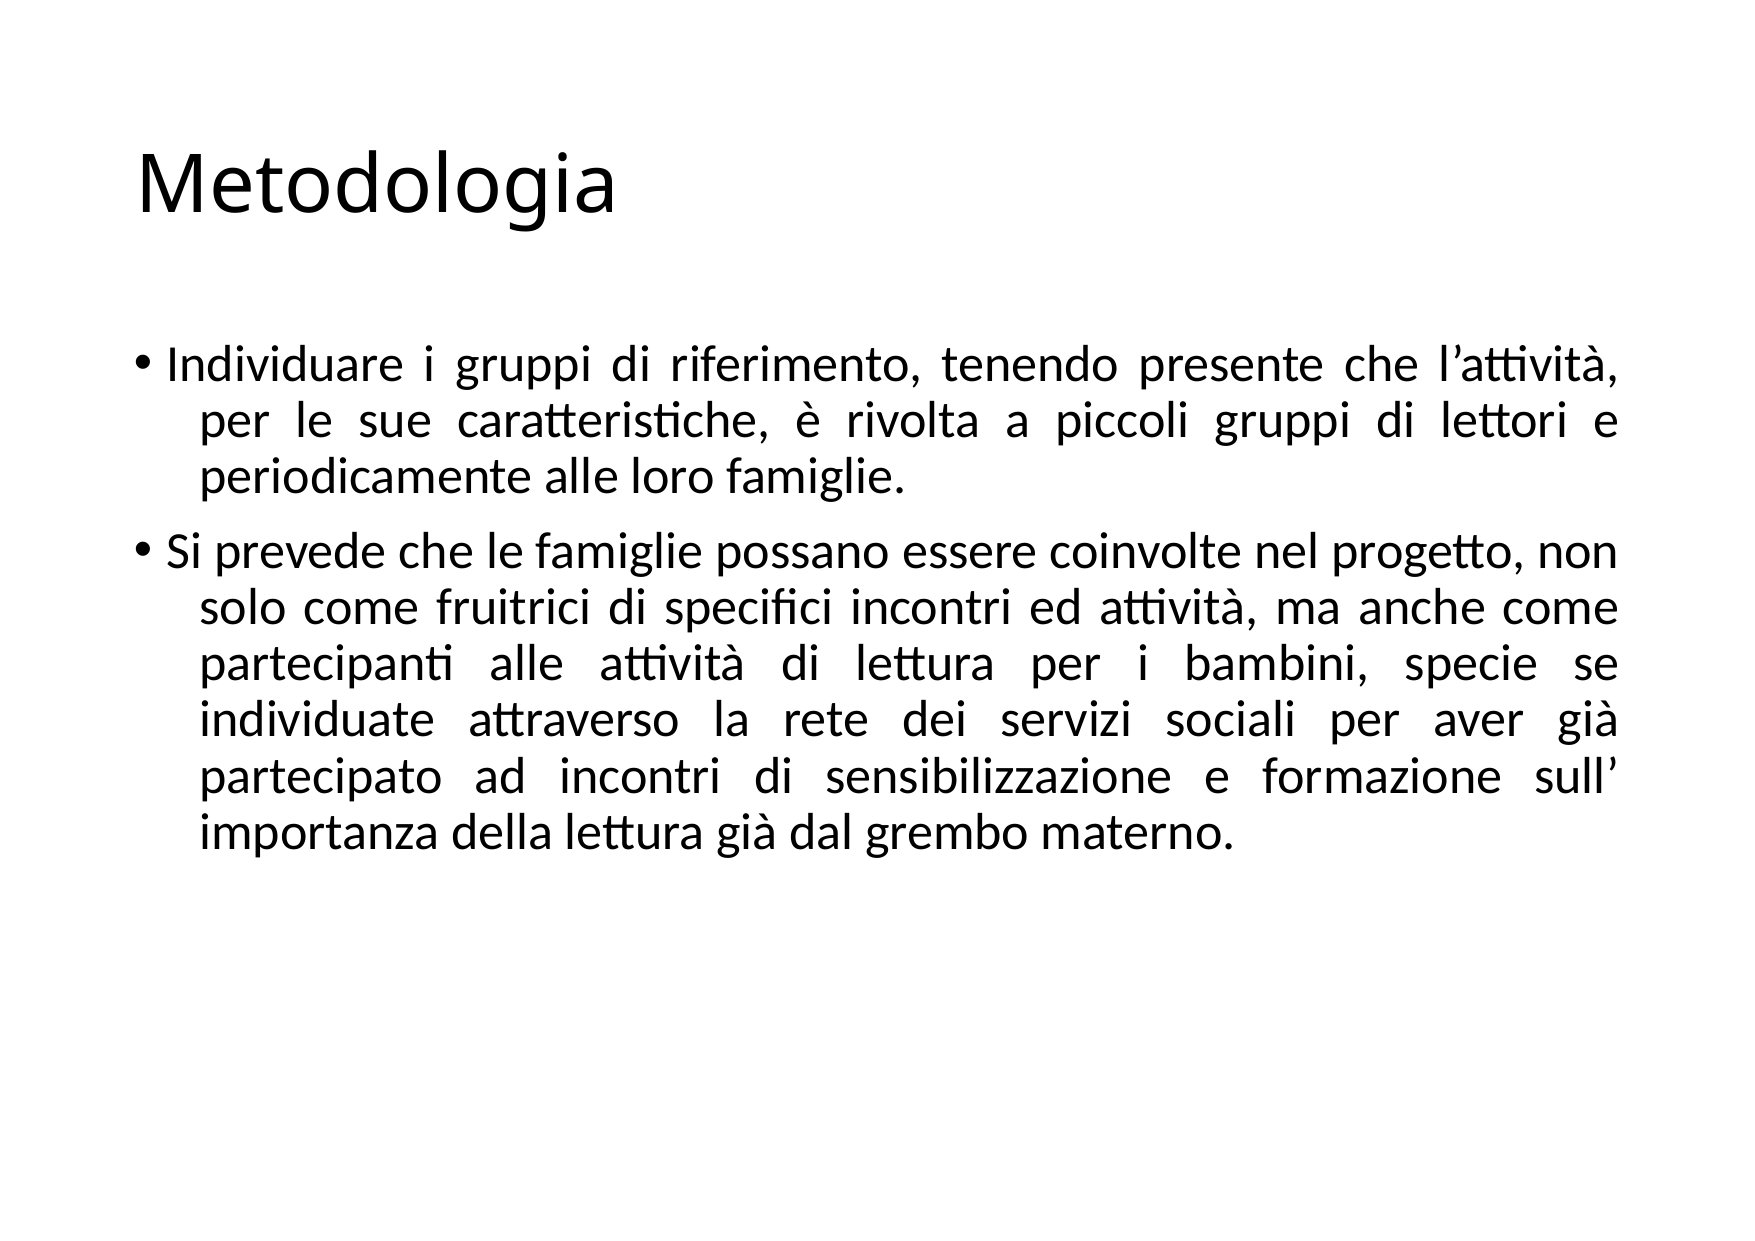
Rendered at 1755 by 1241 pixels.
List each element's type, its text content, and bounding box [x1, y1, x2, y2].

title Metodologia [120, 66, 1634, 306]
list Individuare i gruppi di riferimento, tenendo presente che l’attività, per le sue caratteristiche, è rivolta a piccoli gruppi di lettori e periodicamente alle loro famiglie. Si prevede che le famiglie possano essere coinvolte nel progetto, non solo come fruitrici di specifici incontri ed attività, ma anche come partecipanti alle attività di lettura per i bambini, specie se individuate attraverso la rete dei servizi sociali per aver già partecipato ad incontri di sensibilizzazione e formazione sull’ importanza della lettura già dal grembo materno. [120, 330, 1634, 1118]
